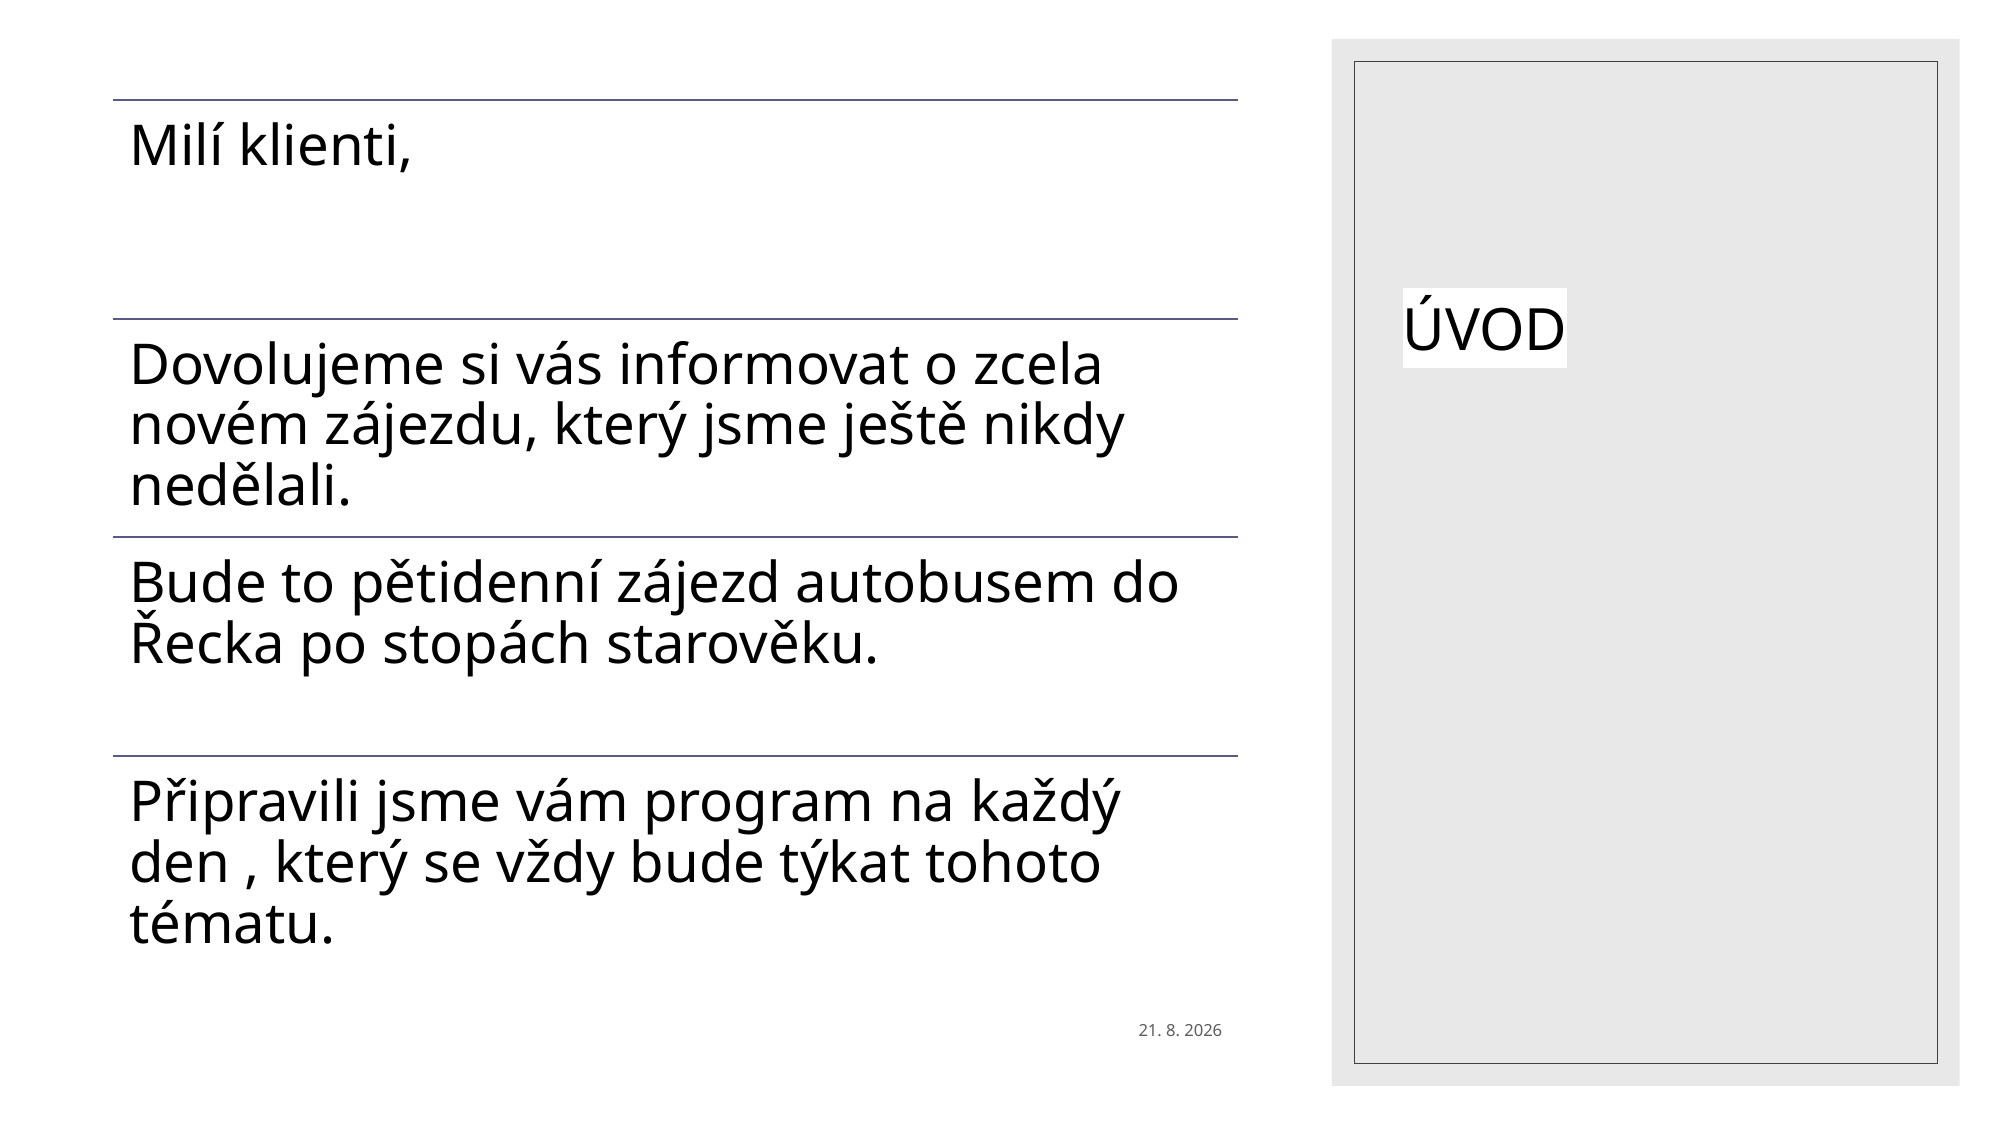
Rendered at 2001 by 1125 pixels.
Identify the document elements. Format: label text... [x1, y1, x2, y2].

title ÚVOD [1387, 99, 1907, 370]
text_box Dovolujeme si vás informovat o zcela novém zájezdu, který jsme ještě nikdy nedělali. [112, 318, 1238, 536]
text_box Bude to pětidenní zájezd autobusem do Řecka po stopách starověku. [112, 537, 1238, 755]
text_box Milí klienti, [112, 99, 1238, 318]
text_box Připravili jsme vám program na každý den , který se vždy bude týkat tohoto tématu. [112, 756, 1238, 975]
slide_number 7. 5. 2020 [916, 990, 1238, 1050]
